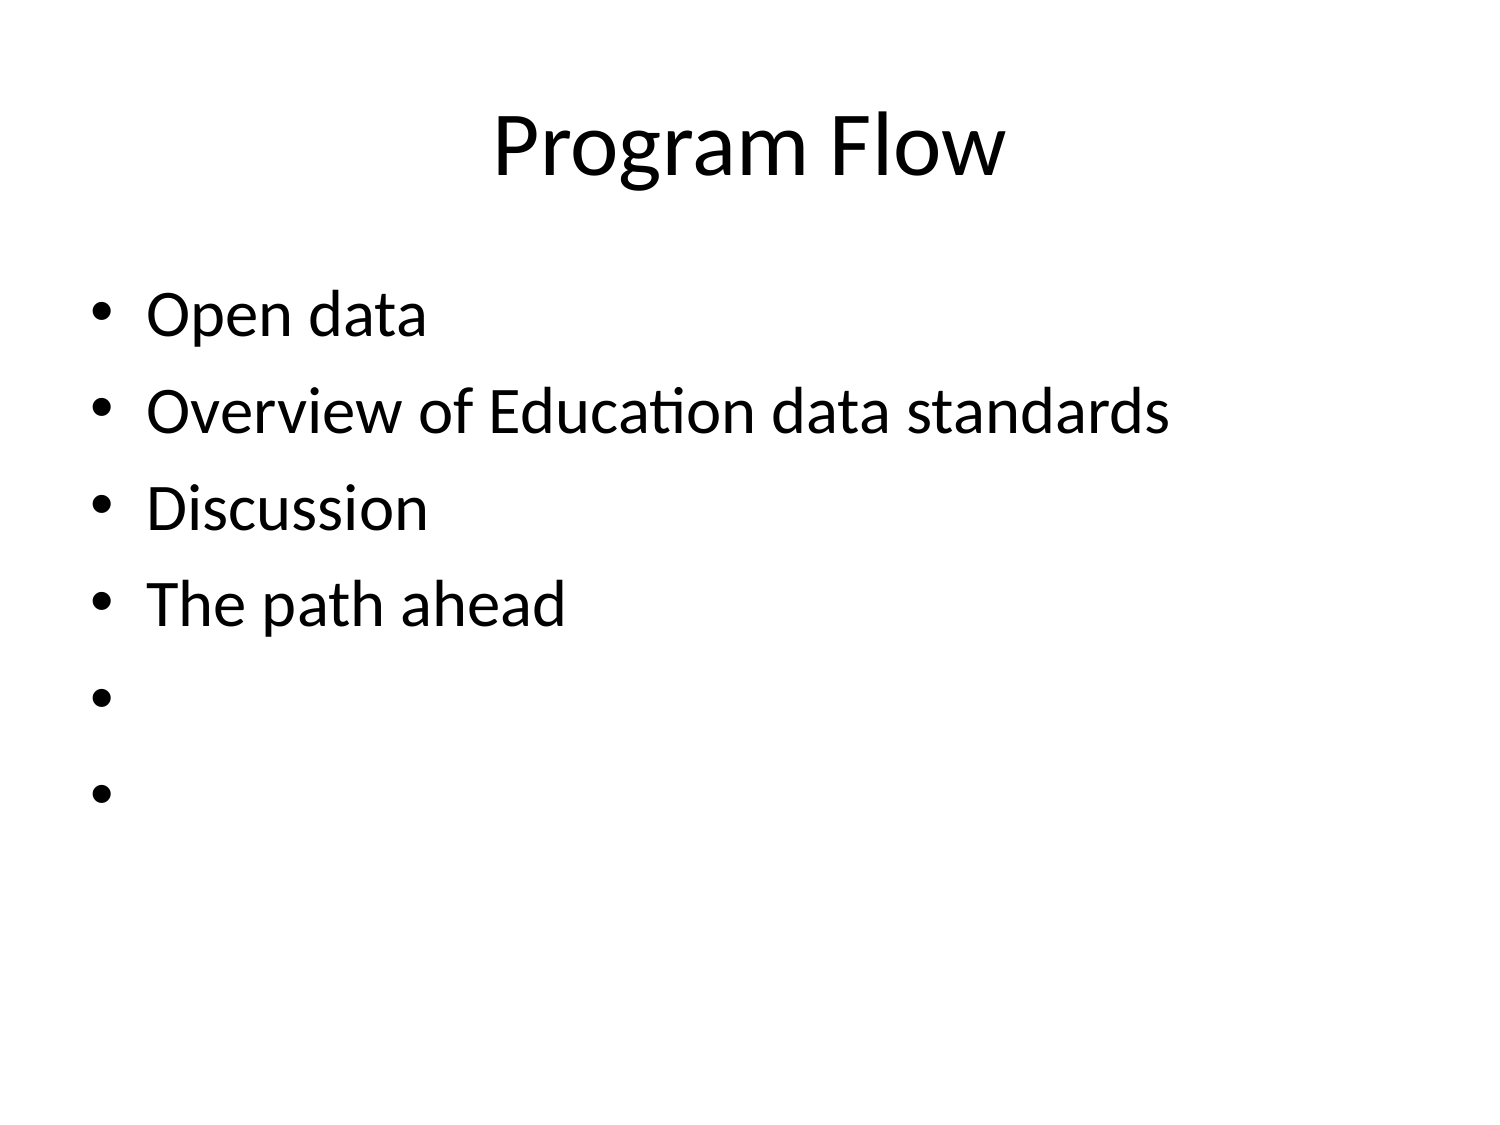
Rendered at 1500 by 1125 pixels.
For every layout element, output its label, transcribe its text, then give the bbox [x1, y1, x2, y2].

list Open data Overview of Education data standards Discussion The path ahead [75, 262, 1426, 1005]
title Program Flow [75, 45, 1426, 233]
